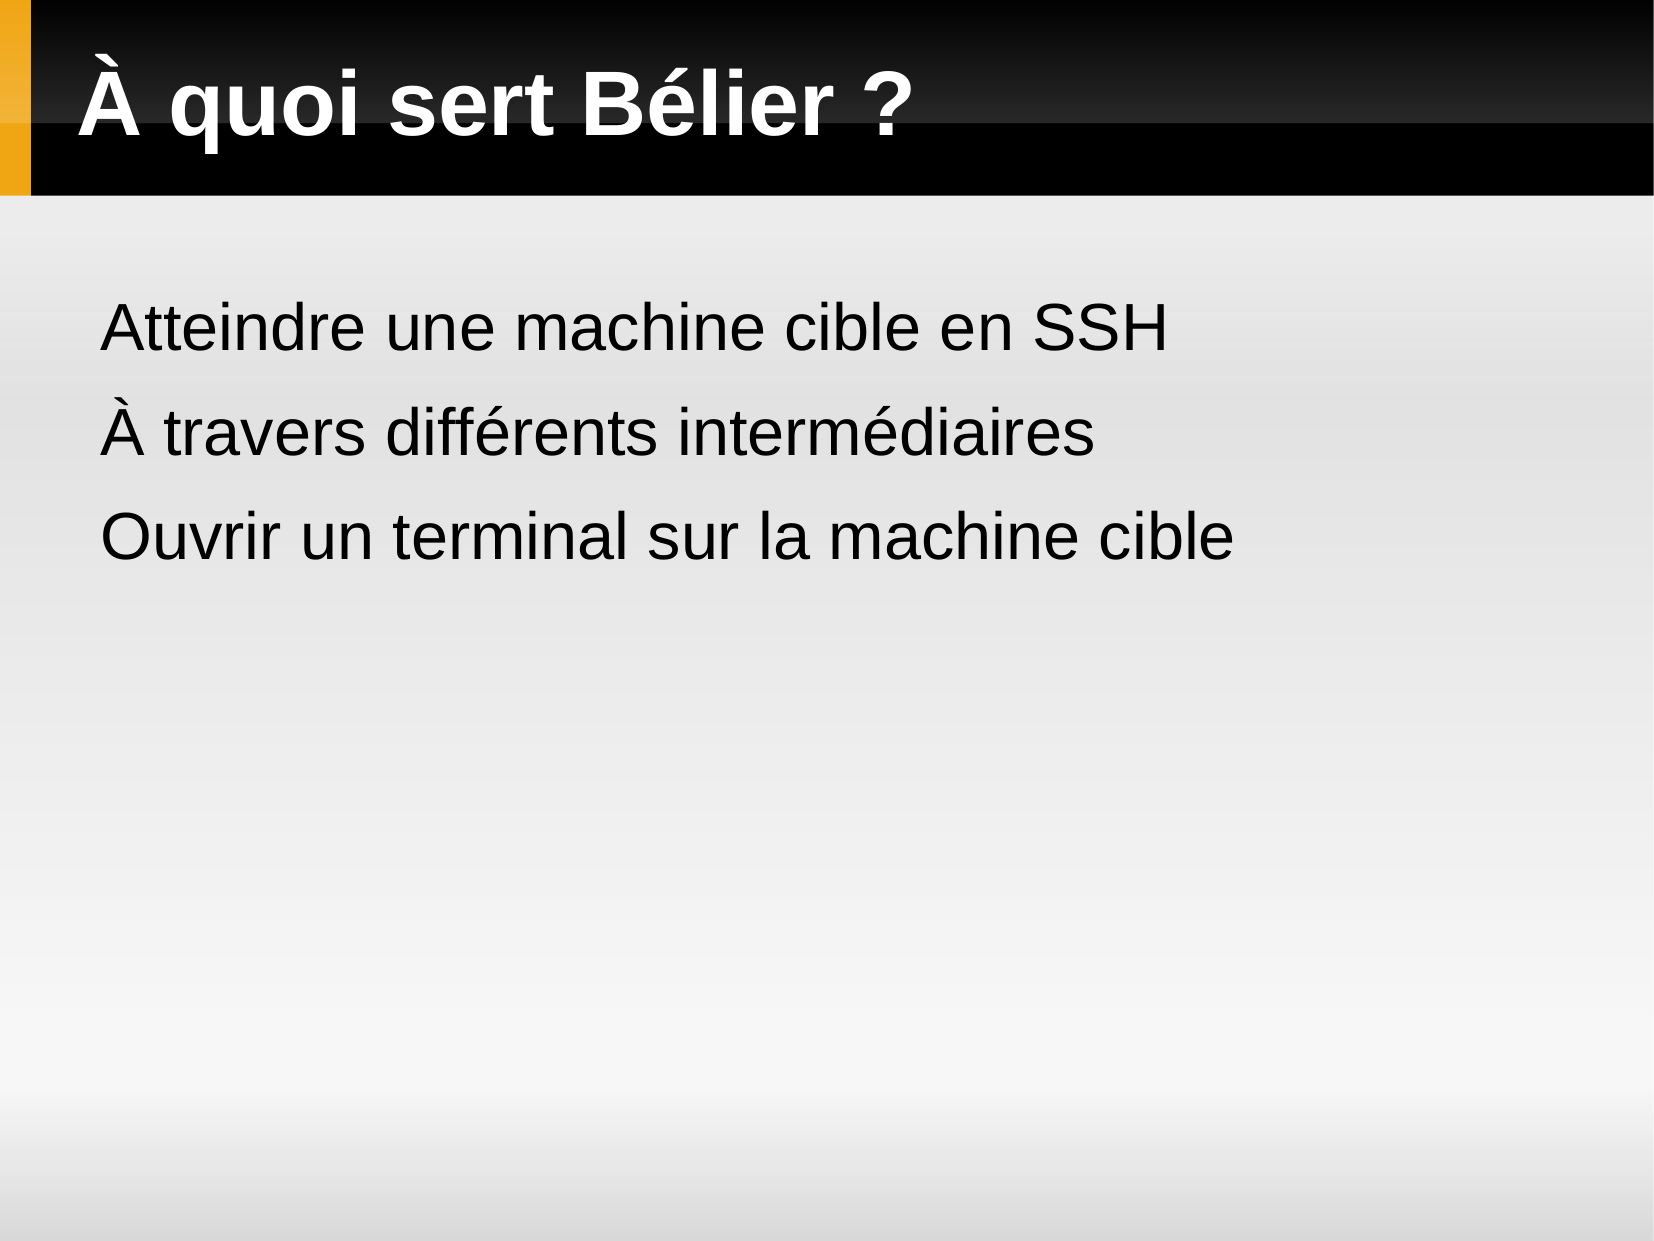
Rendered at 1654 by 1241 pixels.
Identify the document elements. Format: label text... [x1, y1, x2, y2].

picture [0, 0, 1654, 1241]
title À quoi sert Bélier ? [76, 7, 1565, 200]
list Atteindre une machine cible en SSH À travers différents intermédiaires Ouvrir un terminal sur la machine cible [82, 290, 1571, 1094]
